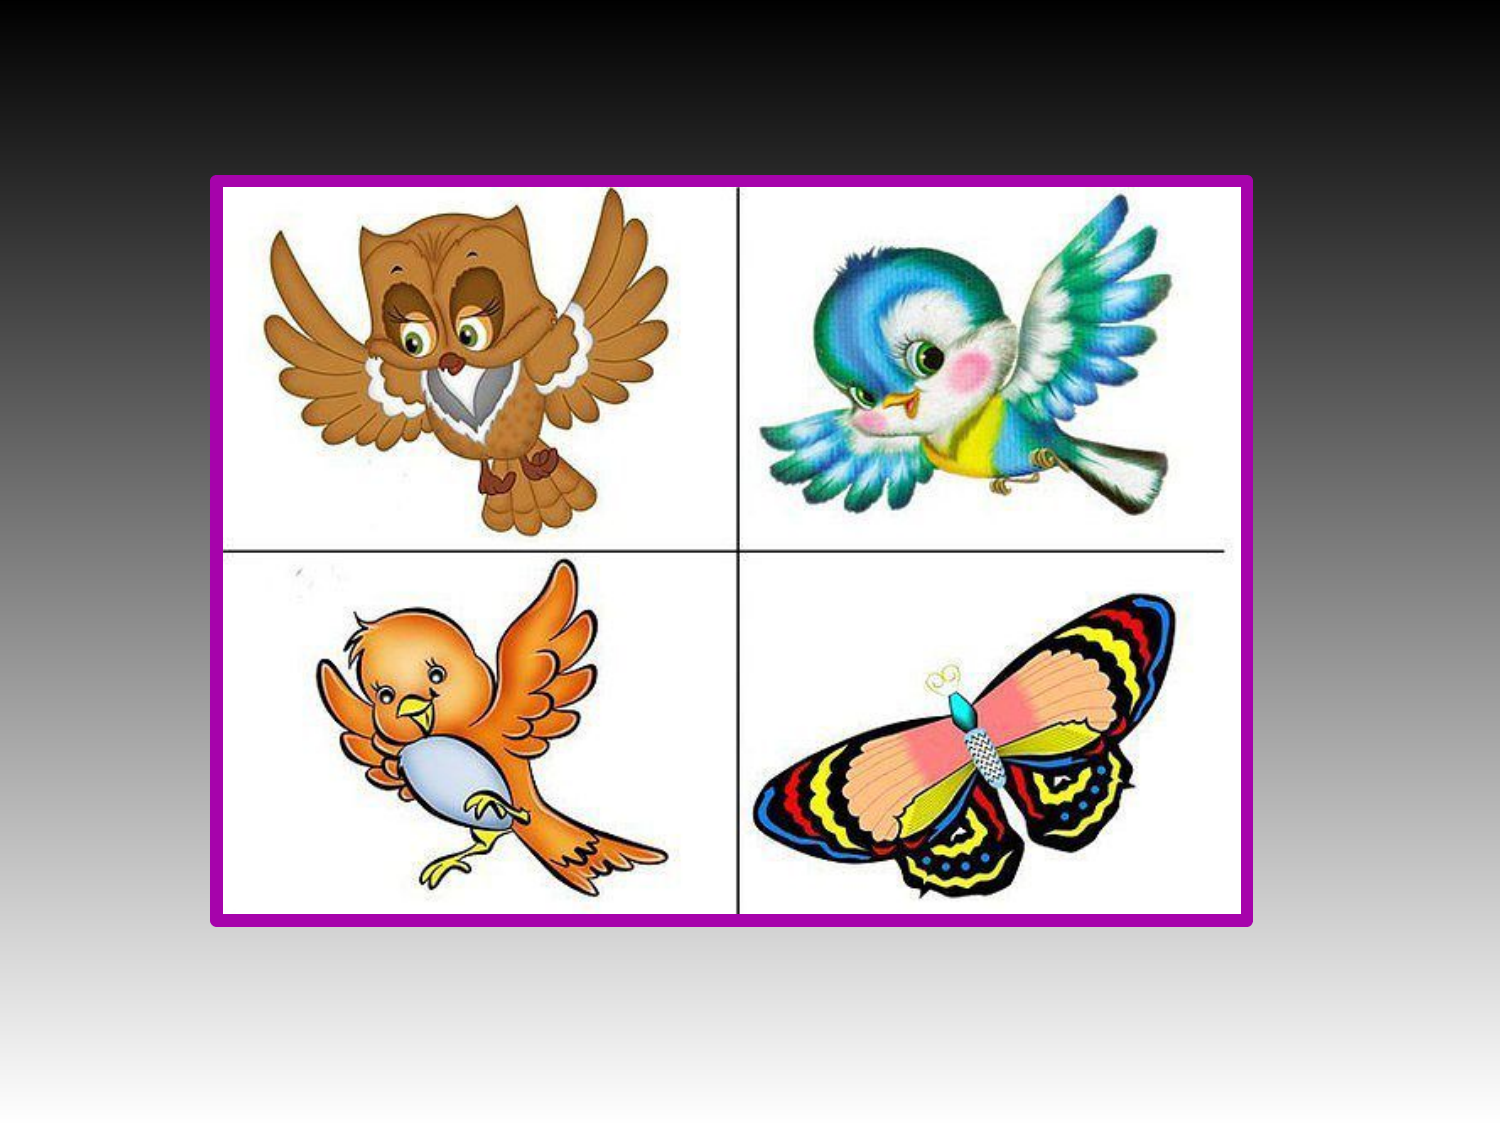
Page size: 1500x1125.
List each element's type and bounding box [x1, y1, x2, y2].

picture [222, 187, 1241, 914]
